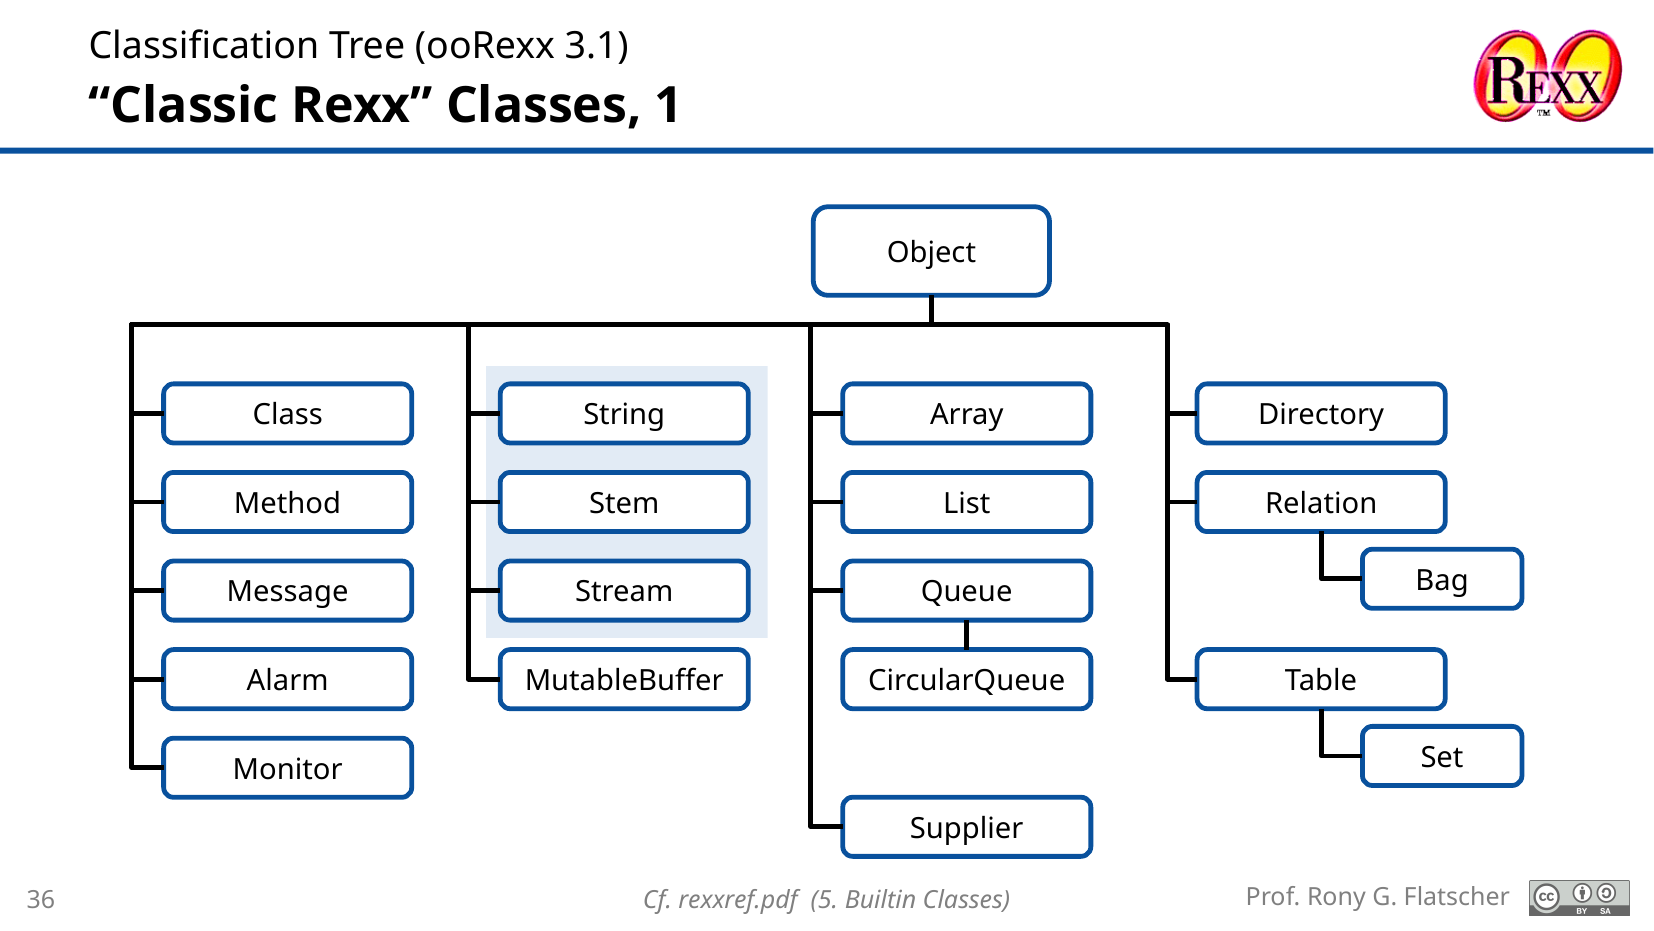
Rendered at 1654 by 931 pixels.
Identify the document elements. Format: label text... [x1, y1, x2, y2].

text_box Bag [1362, 549, 1522, 609]
text_box Method [163, 472, 412, 532]
text_box Message [163, 561, 412, 621]
text_box Stream [500, 561, 749, 621]
text_box Queue [842, 561, 1091, 621]
text_box Object [813, 206, 1050, 296]
text_box Supplier [842, 797, 1091, 857]
text_box Alarm [163, 649, 412, 709]
text_box Set [1362, 726, 1522, 786]
text_box Array [842, 383, 1091, 443]
text_box Relation [1197, 472, 1446, 532]
text_box Cf. rexxref.pdf (5. Builtin Classes) [0, 874, 1654, 922]
text_box List [842, 472, 1091, 532]
text_box Table [1197, 649, 1446, 709]
text_box MutableBuffer [500, 649, 749, 709]
text_box Stem [500, 472, 749, 532]
text_box Monitor [163, 738, 412, 798]
title Classification Tree (ooRexx 3.1) [29, 0, 1654, 59]
text_box [486, 366, 768, 638]
title “Classic Rexx” Classes, 1 [29, 59, 1654, 148]
text_box Directory [1197, 383, 1446, 443]
text_box CircularQueue [842, 649, 1091, 709]
text_box String [500, 383, 749, 443]
text_box Class [163, 383, 412, 443]
